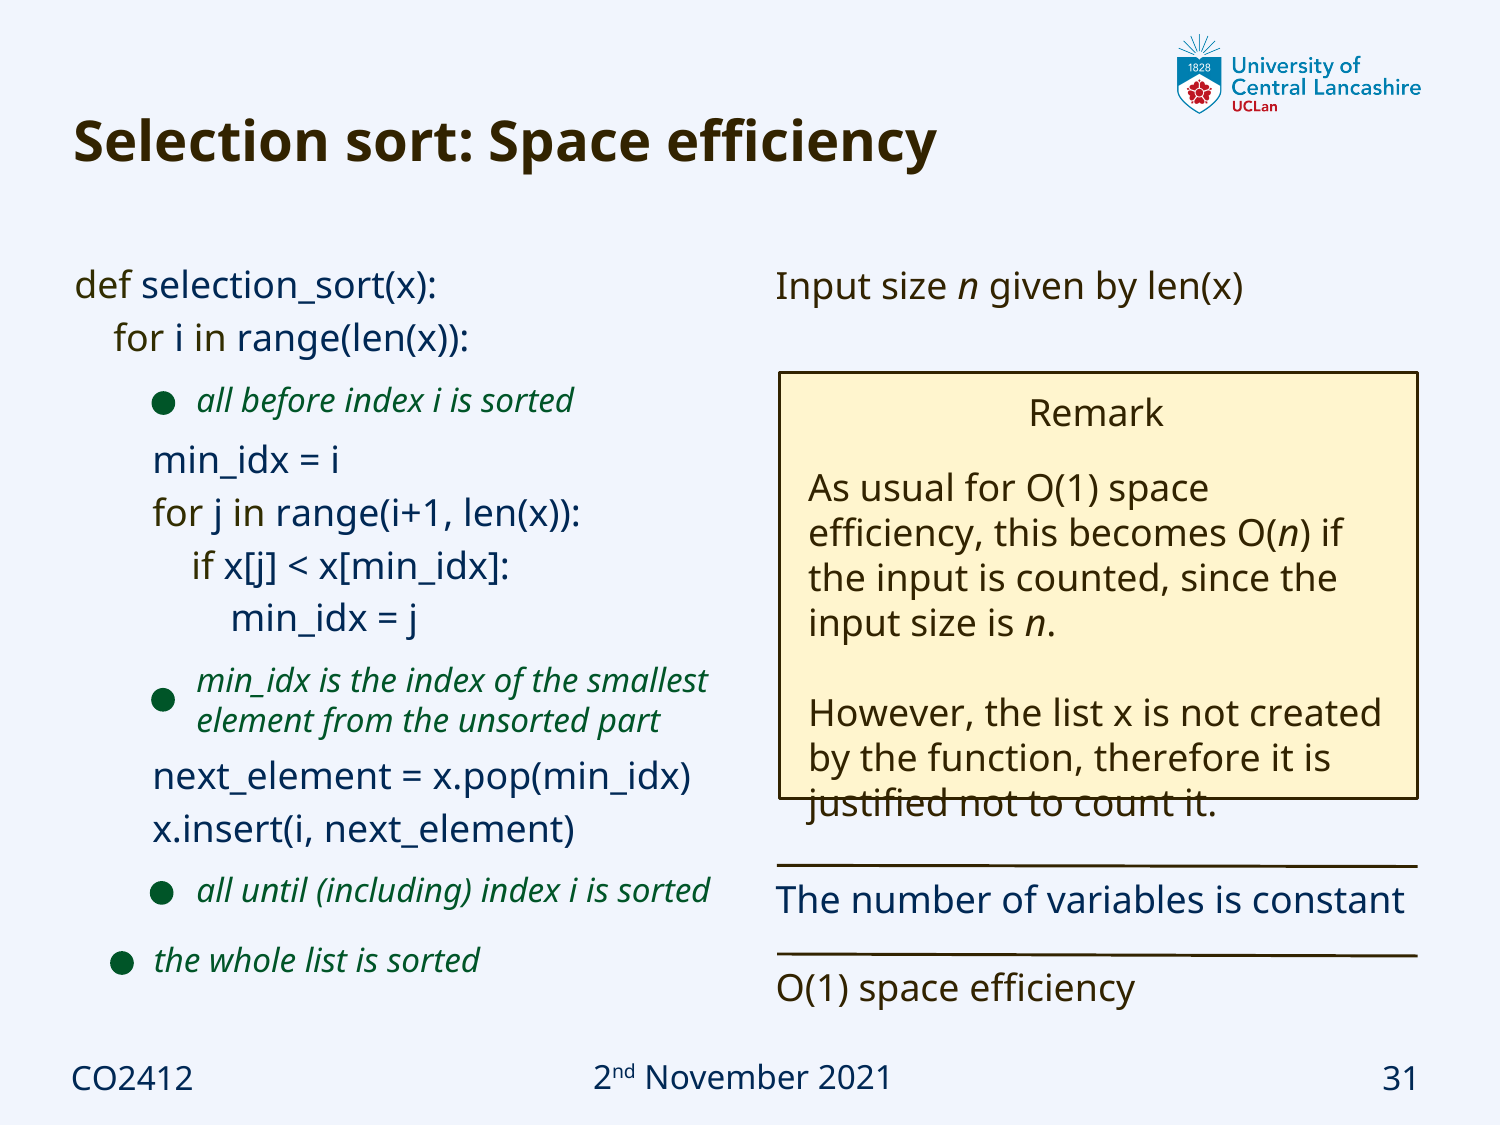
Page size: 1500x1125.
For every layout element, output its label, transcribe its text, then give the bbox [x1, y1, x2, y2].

text_box [151, 687, 175, 712]
text_box all before index i is sorted [181, 372, 637, 433]
title Selection sort: Space efficiency [58, 93, 1475, 186]
text_box [149, 881, 174, 905]
text_box [110, 951, 134, 975]
text_box min_idx is the index of the smallest element from the unsorted part [181, 651, 752, 747]
text_box [151, 391, 176, 415]
text_box Input size n given by len(x) The number of variables is constant O(1) space efficiency [760, 247, 1493, 1017]
text_box the whole list is sorted [139, 931, 712, 987]
text_box all until (including) index i is sorted [181, 862, 755, 918]
text_box Remark As usual for O(1) space efficiency, this becomes O(n) if the input is counted, since the input size is n. However, the list x is not created by the function, therefore it is justified not to count it. [793, 382, 1400, 787]
text_box def selection_sort(x): for i in range(len(x)): min_idx = i for j in range(i+1, len(x)): if x[j] < x[min_idx]: min_idx = j next_element = x.pop(min_idx) x.insert(i, next_element) [59, 246, 725, 858]
picture [1177, 34, 1421, 93]
